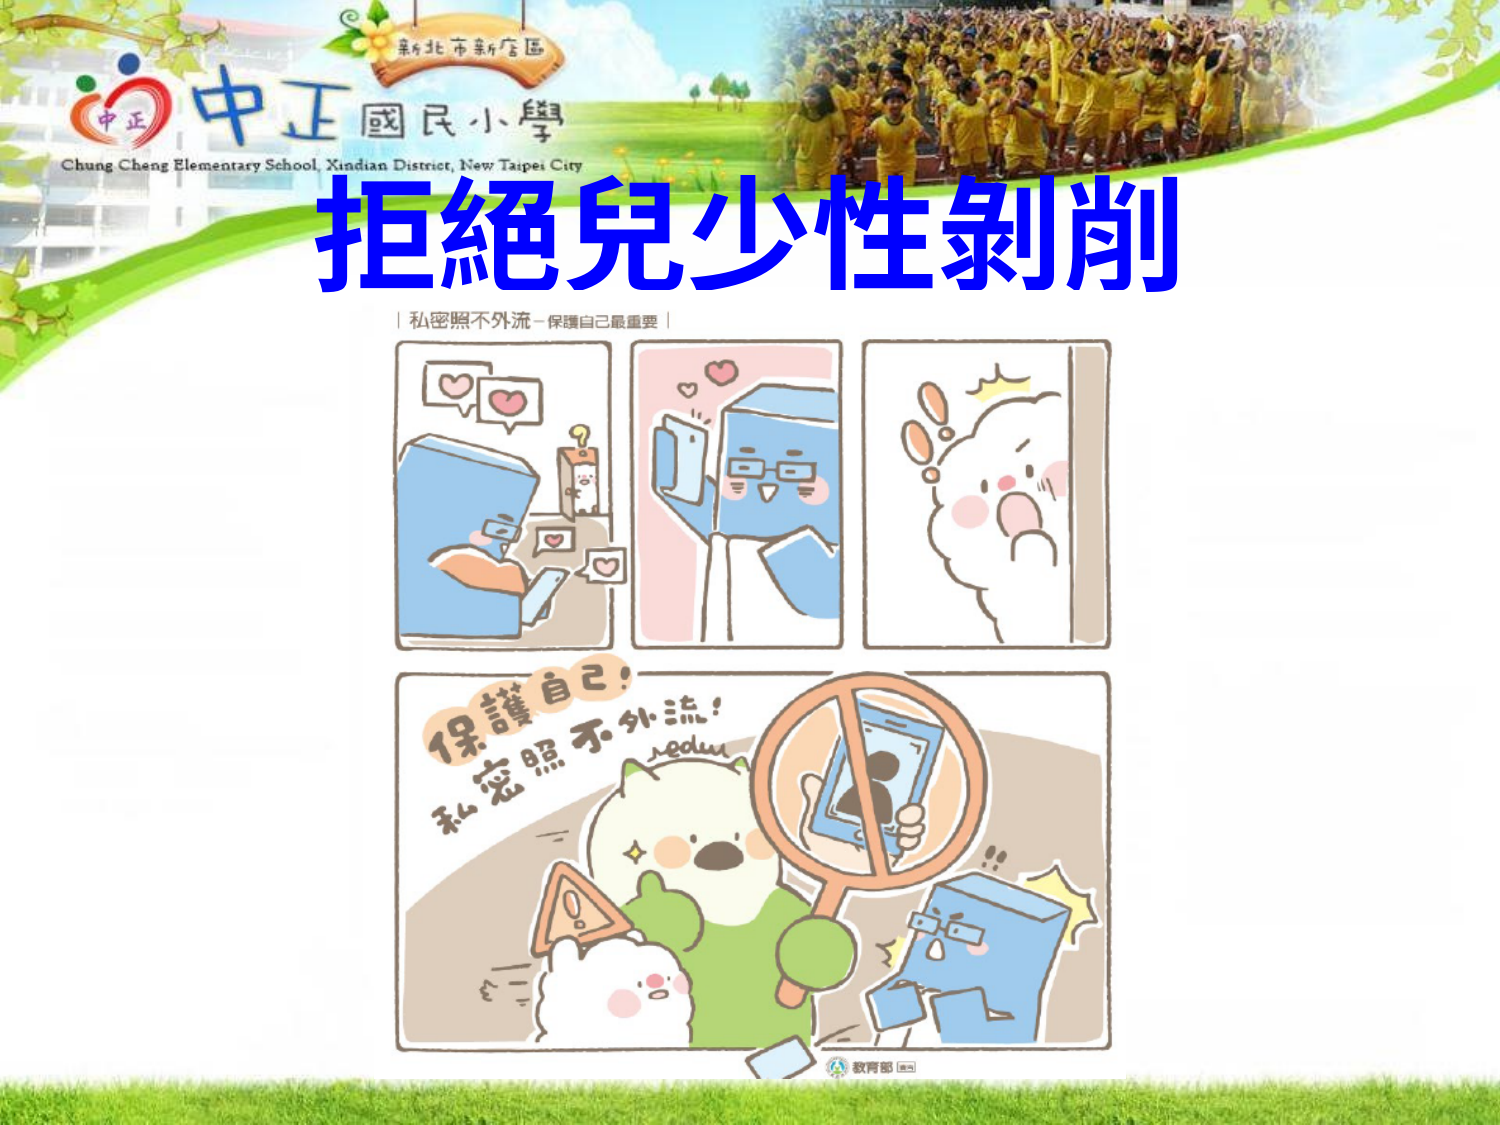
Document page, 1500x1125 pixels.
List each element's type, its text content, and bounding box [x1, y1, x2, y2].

picture [374, 290, 1126, 1079]
text_box 拒絕兒少性剝削 [293, 149, 1208, 337]
